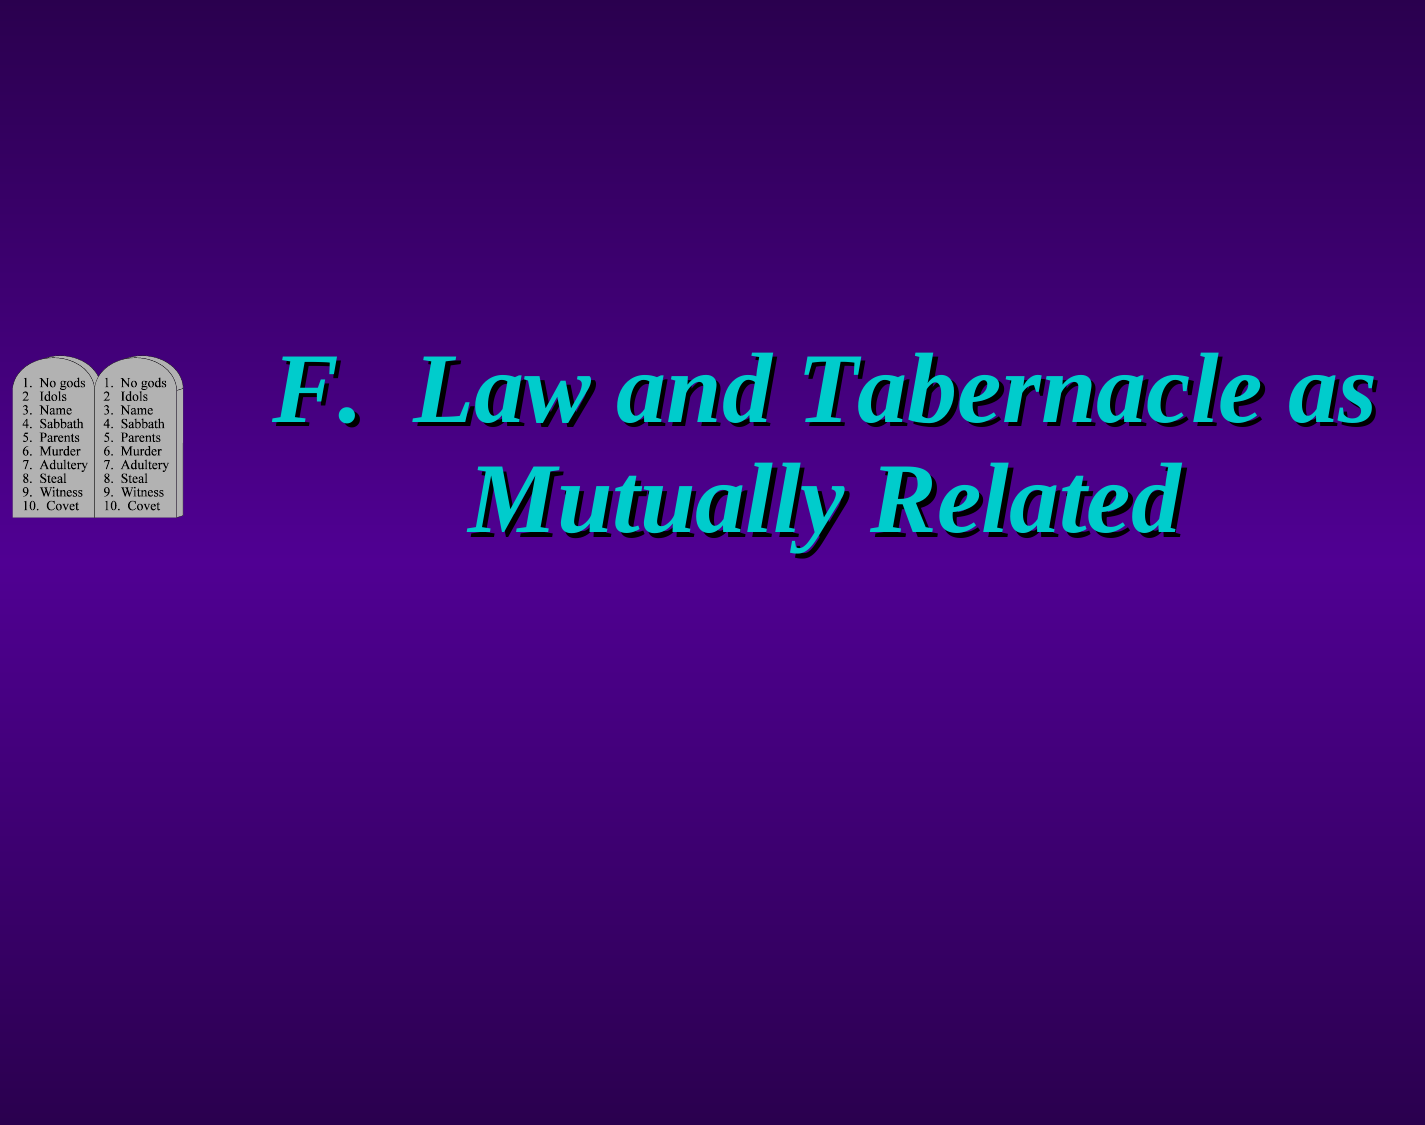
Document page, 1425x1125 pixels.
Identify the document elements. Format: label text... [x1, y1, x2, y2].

title F. Law and Tabernacle as Mutually Related [225, 325, 1425, 562]
